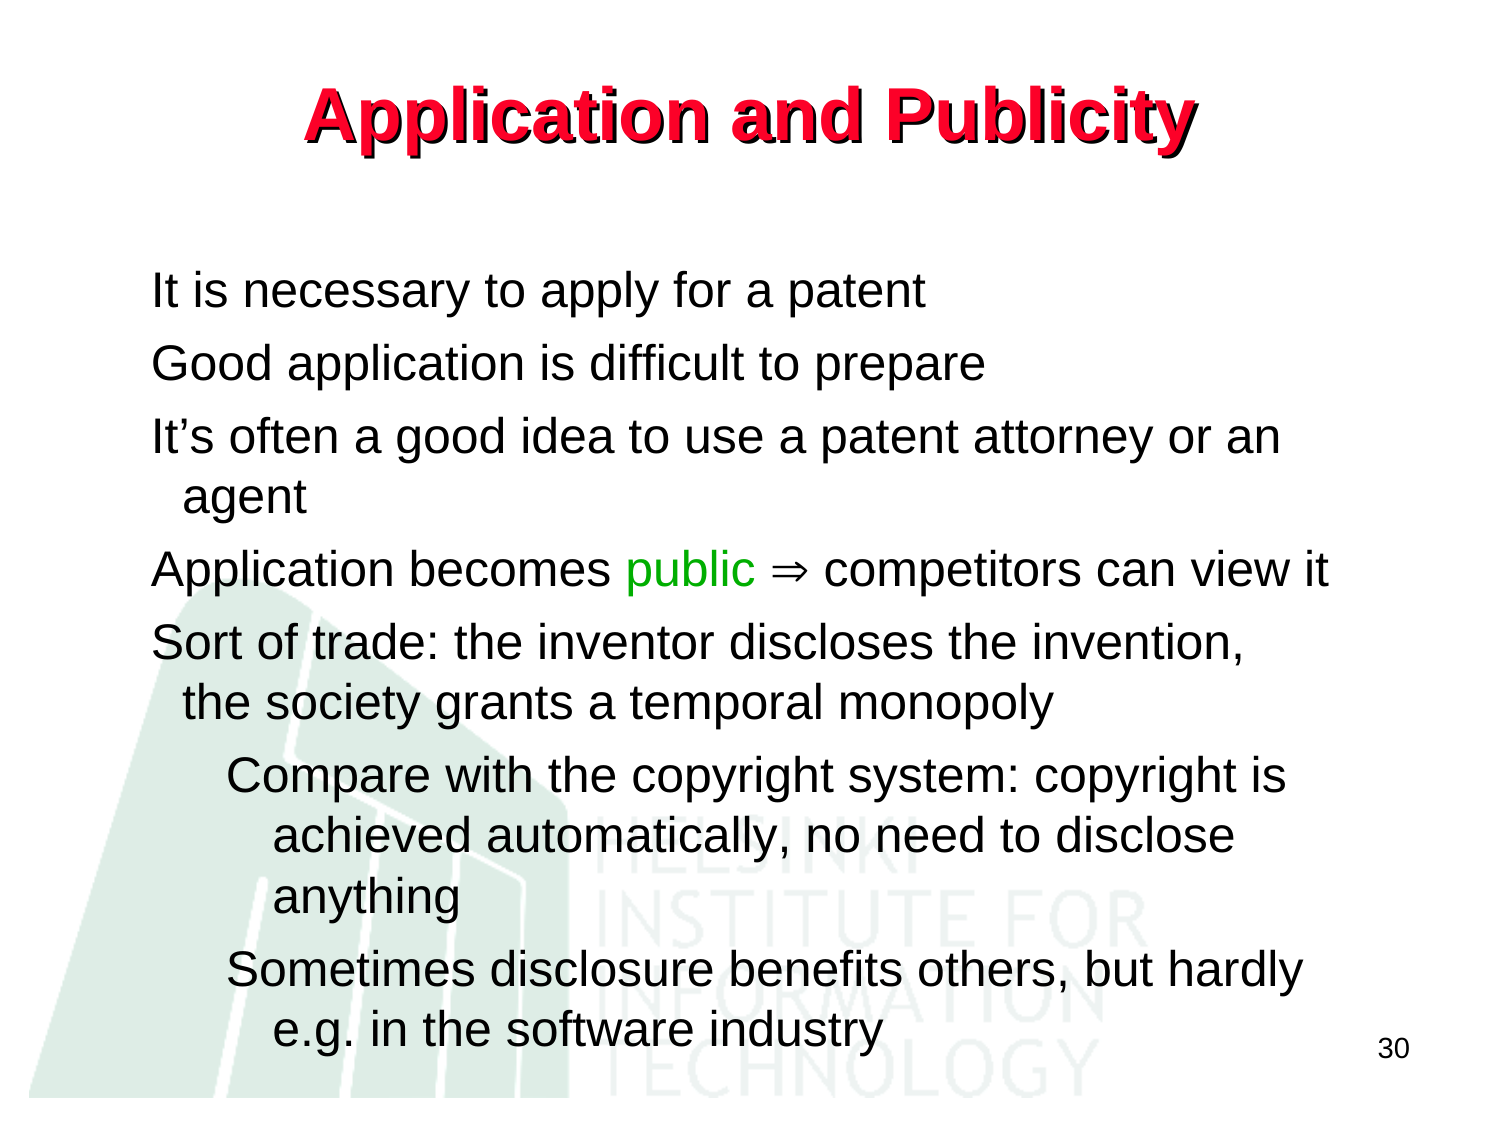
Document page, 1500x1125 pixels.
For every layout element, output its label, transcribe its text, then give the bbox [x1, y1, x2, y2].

title Application and Publicity [99, 61, 1401, 175]
list It is necessary to apply for a patent Good application is difficult to prepare It’s often a good idea to use a patent attorney or an agent Application becomes public  competitors can view it Sort of trade: the inventor discloses the invention, the society grants a temporal monopoly Compare with the copyright system: copyright is achieved automatically, no need to disclose anything Sometimes disclosure benefits others, but hardly e.g. in the software industry [135, 249, 1401, 1065]
